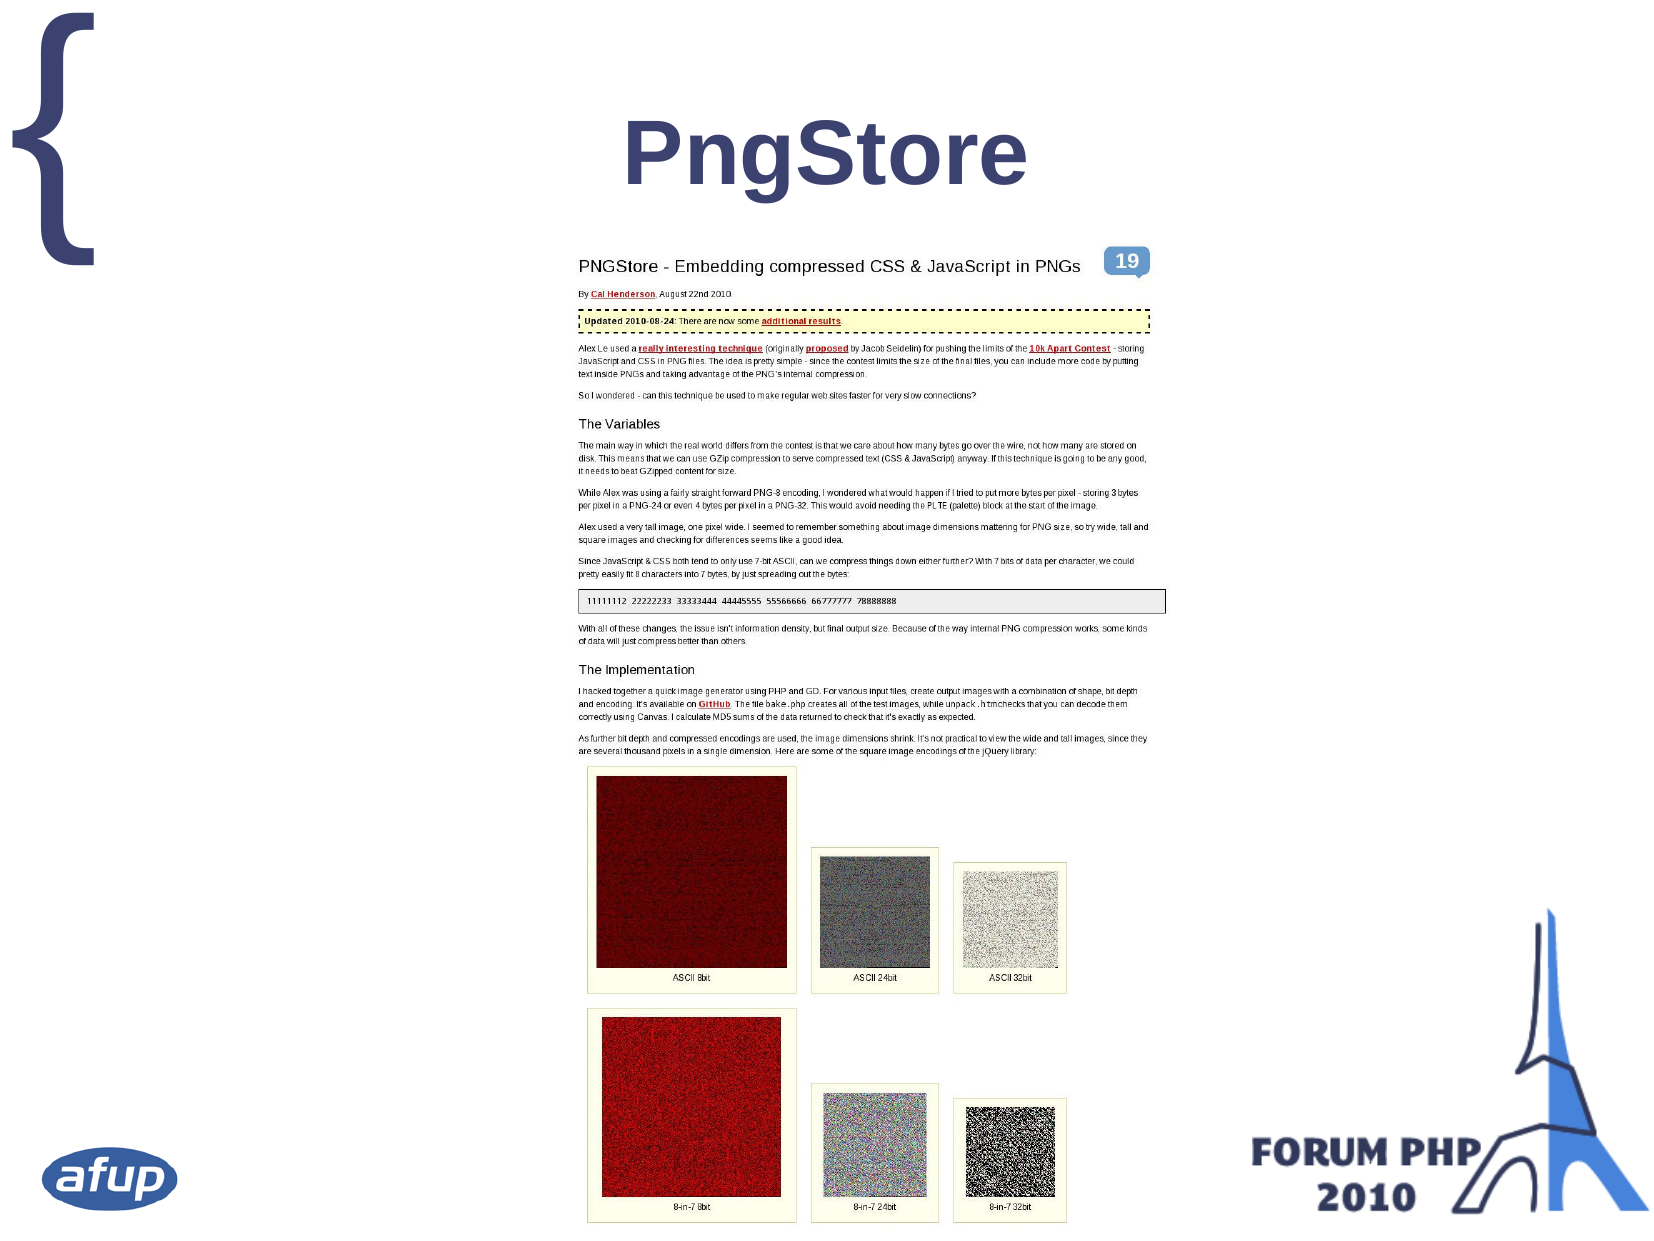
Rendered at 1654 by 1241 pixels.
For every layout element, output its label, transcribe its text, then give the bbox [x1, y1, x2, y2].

picture [41, 1146, 178, 1211]
picture [1240, 872, 1650, 1241]
picture [561, 236, 1184, 1239]
title PngStore [82, 56, 1571, 250]
